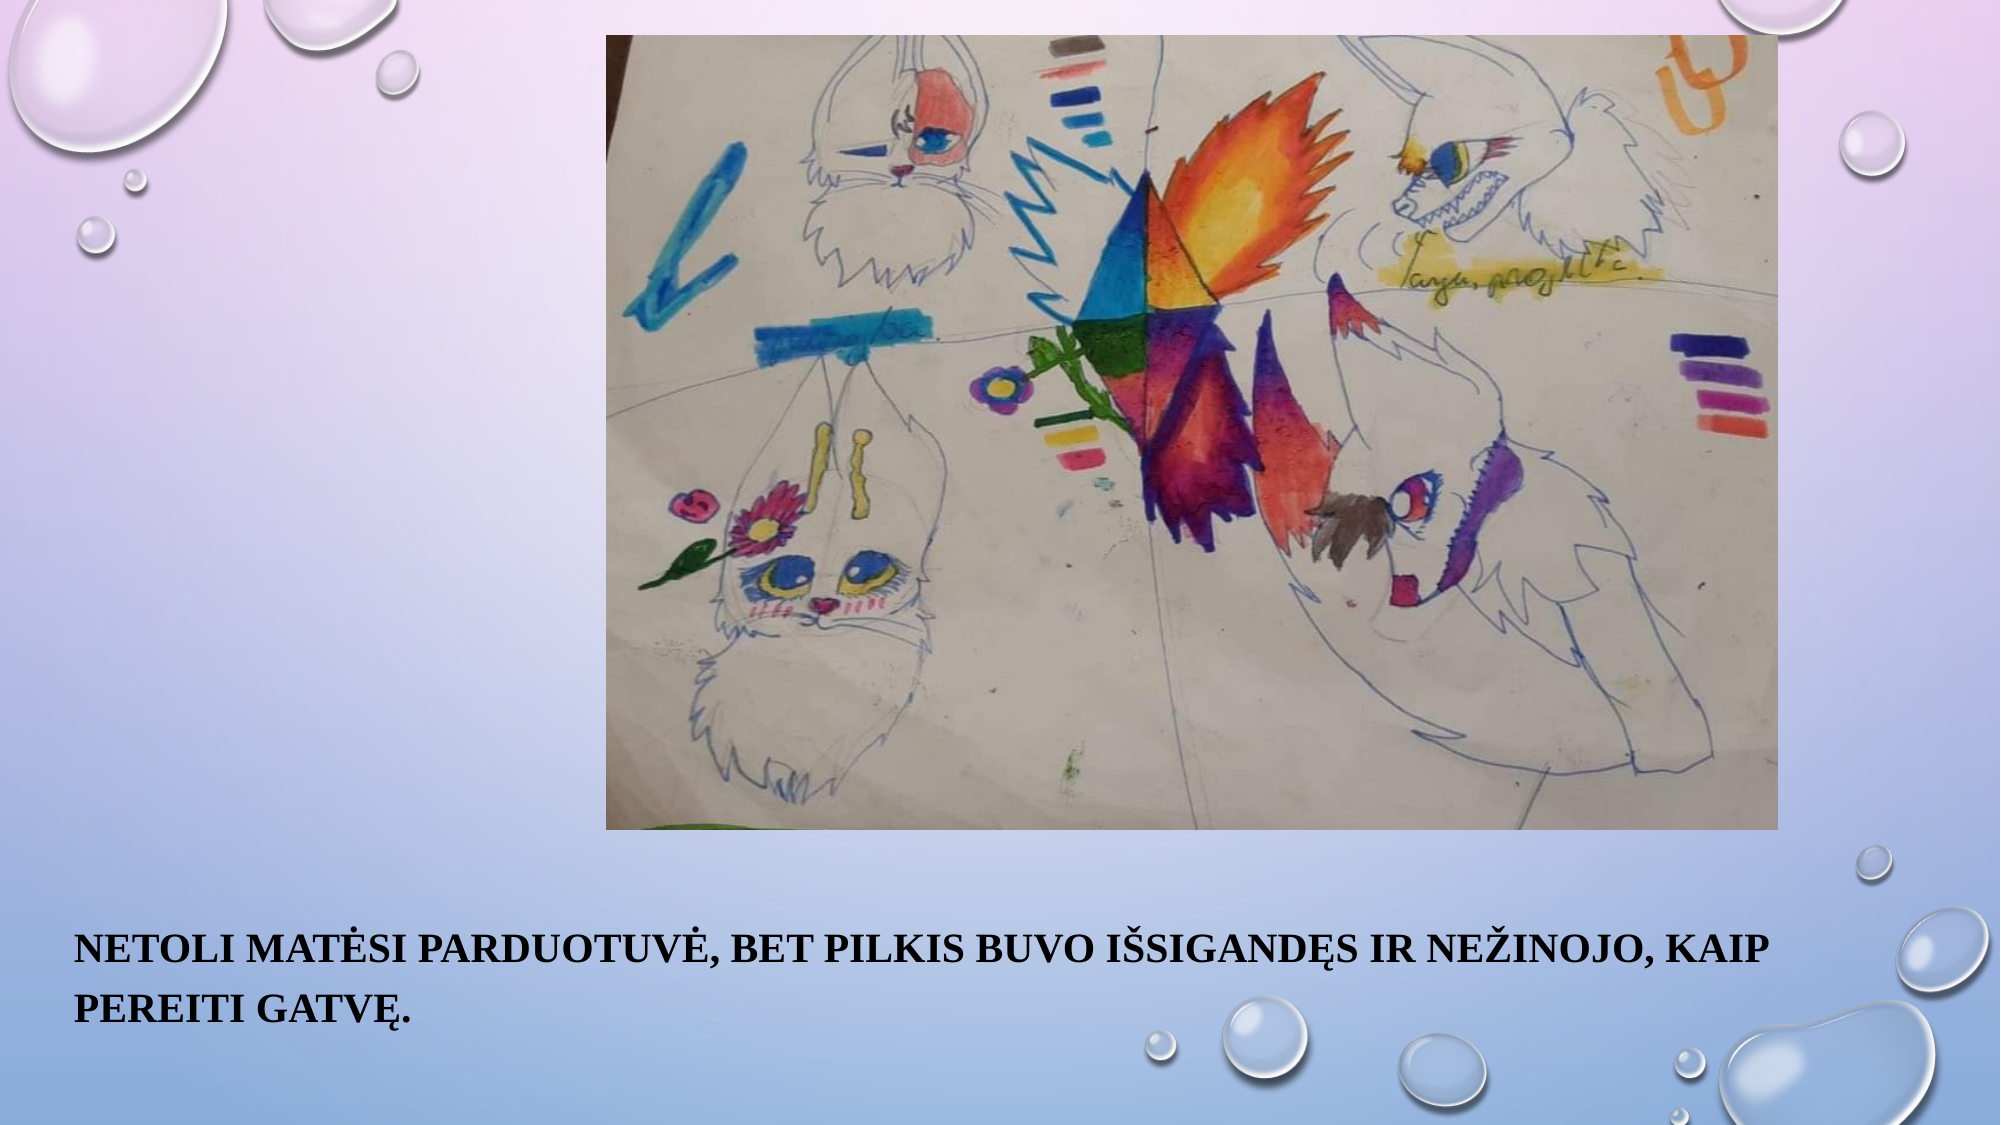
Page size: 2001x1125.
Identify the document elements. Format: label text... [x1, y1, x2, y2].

picture [606, 35, 1778, 830]
list Netoli matėsi parduotuvė, bet Pilkis buvo išsigandęs ir nežinojo, kaip pereiti gatvę. [59, 388, 1851, 1102]
